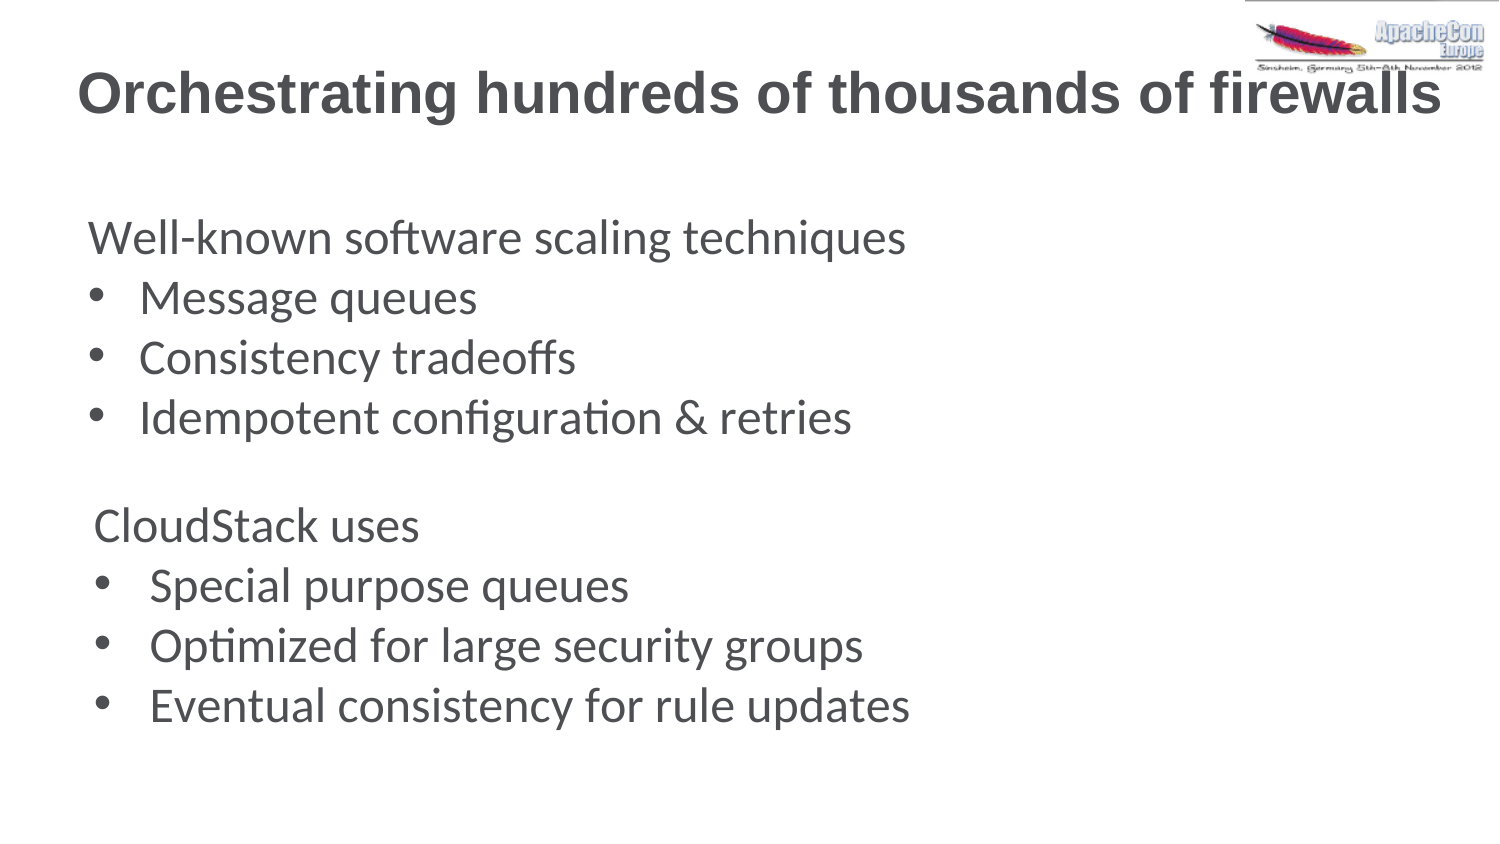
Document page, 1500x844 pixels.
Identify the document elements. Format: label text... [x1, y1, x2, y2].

text_box CloudStack uses Special purpose queues Optimized for large security groups Eventual consistency for rule updates [79, 484, 926, 740]
picture [1245, 0, 1499, 47]
text_box Well-known software scaling techniques Message queues Consistency tradeoffs Idempotent configuration & retries [73, 196, 922, 453]
text_box Orchestrating hundreds of thousands of firewalls [62, 47, 1500, 122]
